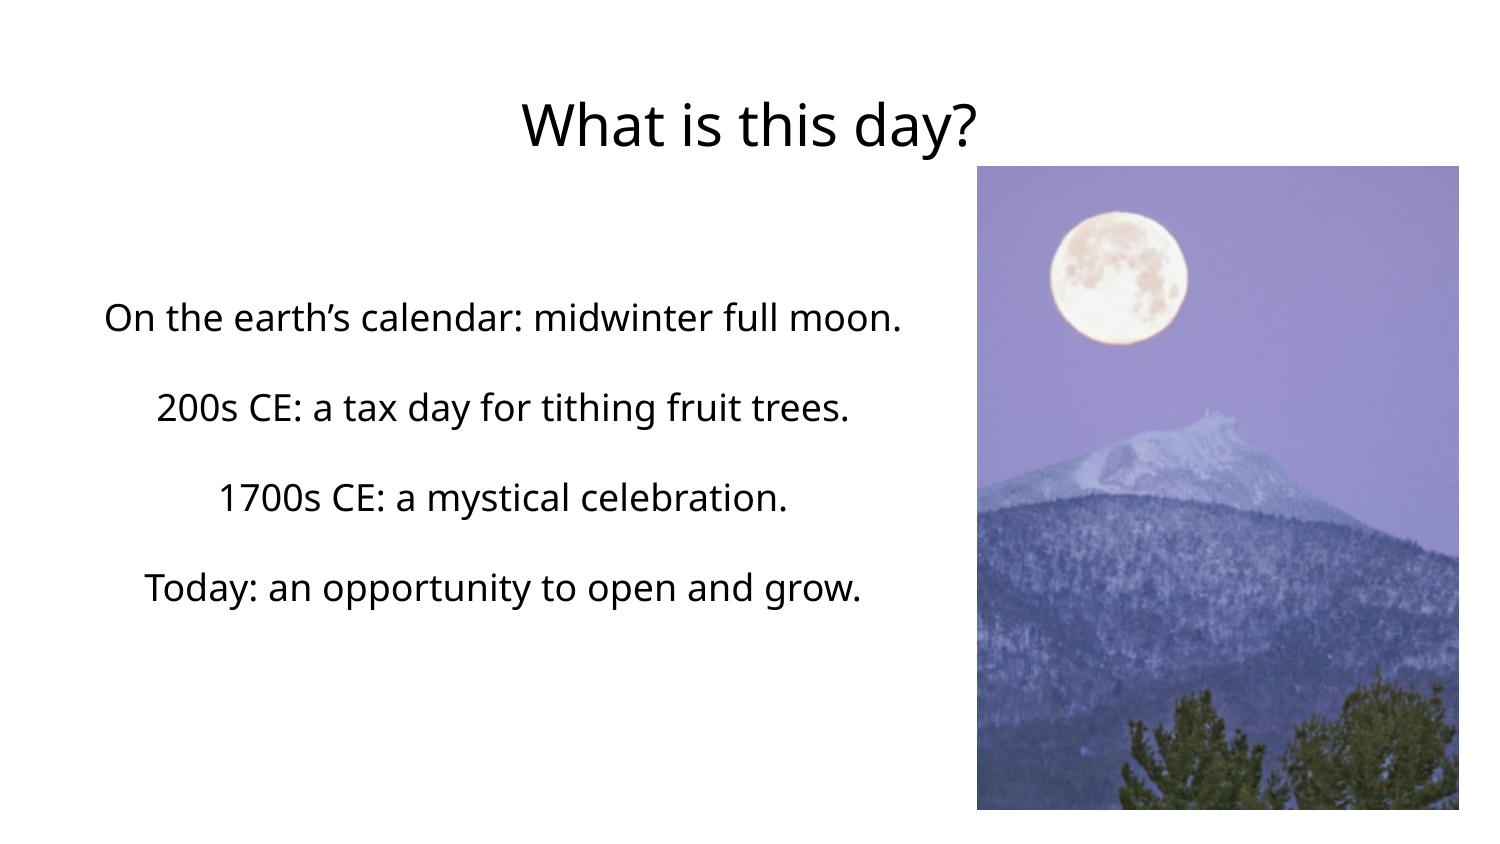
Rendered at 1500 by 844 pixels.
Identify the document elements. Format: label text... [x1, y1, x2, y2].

title What is this day? [51, 72, 1449, 167]
list On the earth’s calendar: midwinter full moon. 200s CE: a tax day for tithing fruit trees. 1700s CE: a mystical celebration. Today: an opportunity to open and grow. [51, 189, 956, 750]
picture [977, 166, 1459, 810]
